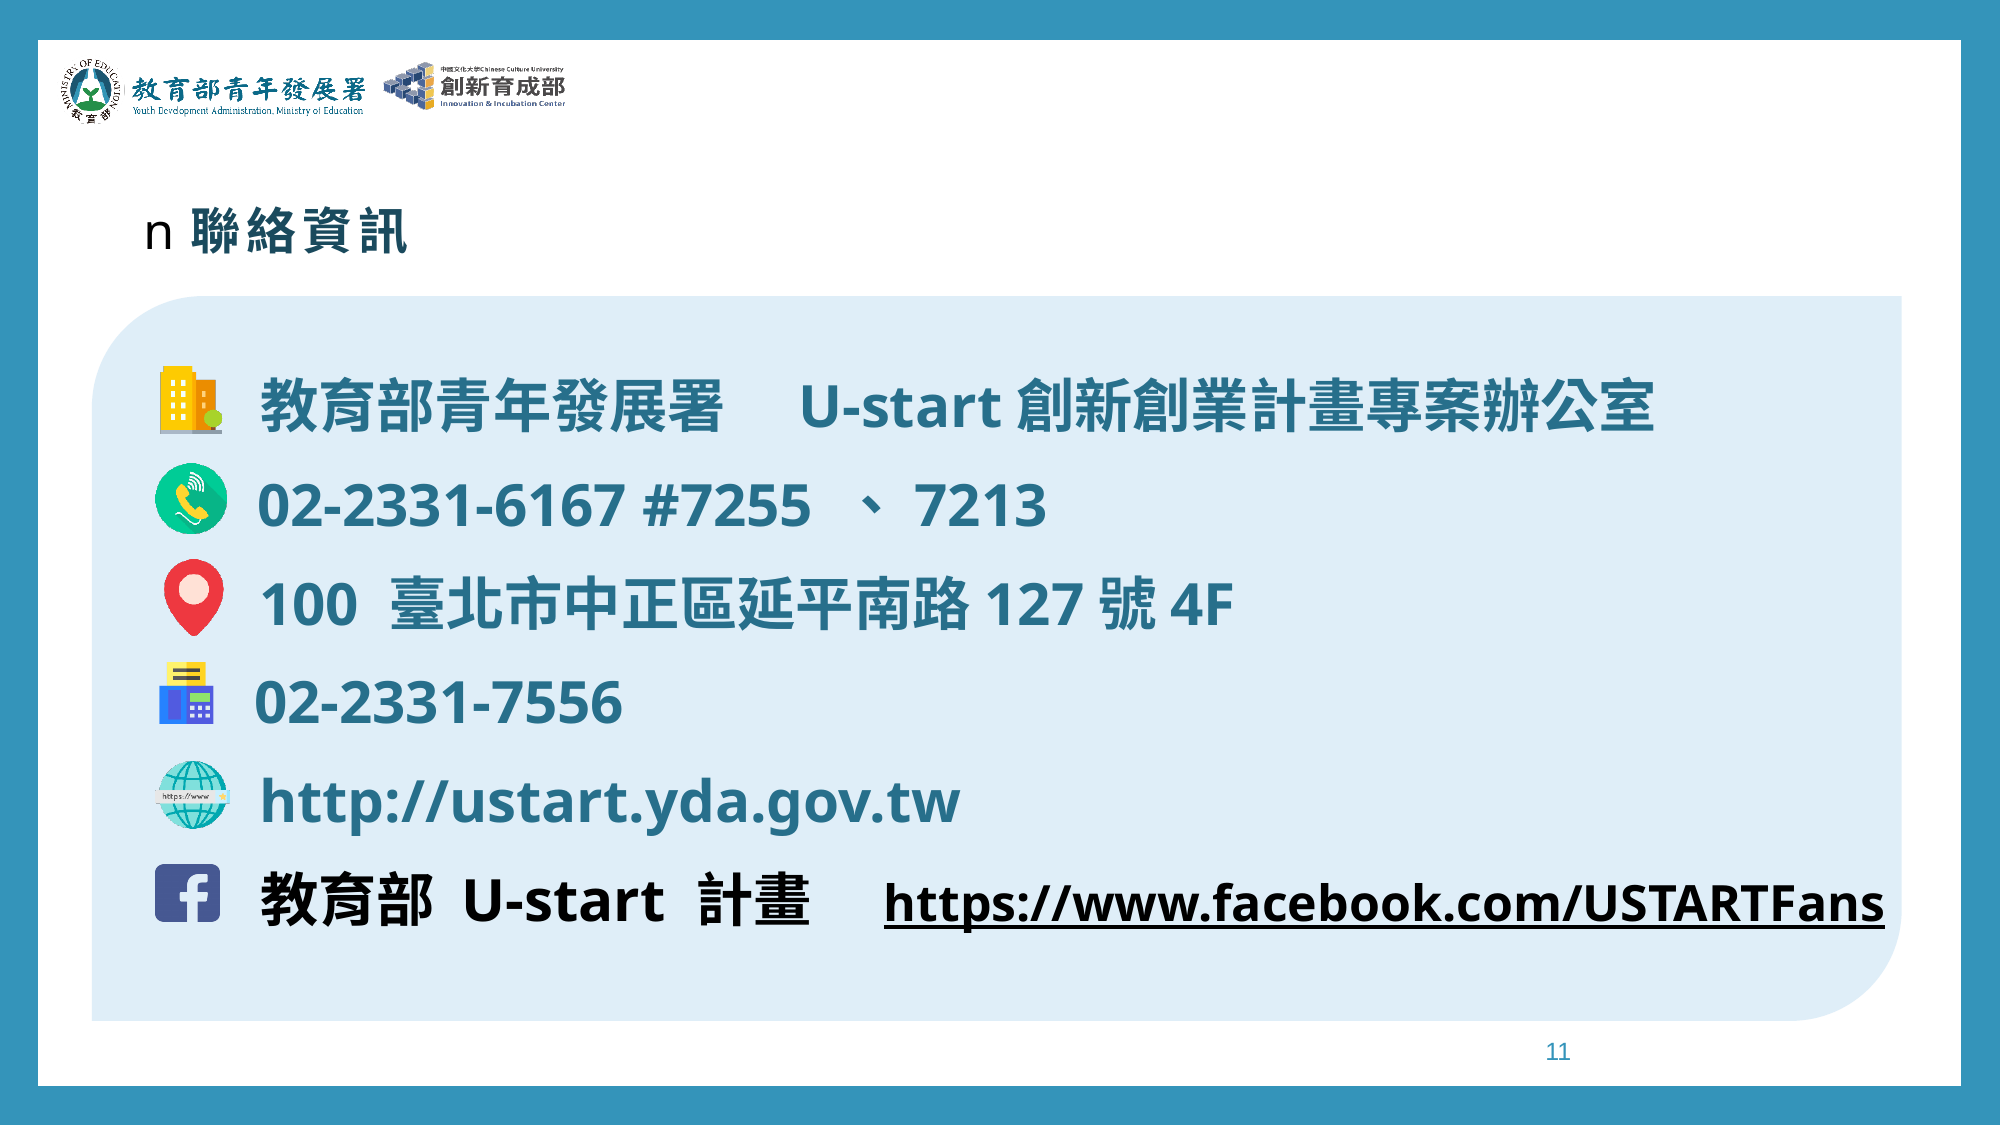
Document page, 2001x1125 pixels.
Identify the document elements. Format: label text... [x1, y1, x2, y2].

picture [155, 559, 232, 636]
text_box 教育部青年發展署 U-start創新創業計畫專案辦公室 [245, 362, 1675, 447]
text_box 聯絡資訊 [128, 192, 1036, 269]
text_box http://ustart.yda.gov.tw [244, 757, 976, 851]
picture [155, 864, 220, 922]
picture [155, 757, 230, 832]
text_box [91, 296, 1902, 1021]
text_box 02-2331-7556 [239, 658, 640, 743]
text_box 100 臺北市中正區延平南路127號4F [244, 559, 1251, 645]
picture [155, 463, 227, 534]
text_box 02-2331-6167 #7255 、7213 [242, 461, 1063, 546]
text_box 教育部 U-start 計畫 https://www.facebook.com/USTARTFans [245, 855, 2000, 941]
picture [155, 662, 217, 724]
picture [155, 366, 227, 434]
text_box 11 [1530, 1020, 1811, 1081]
